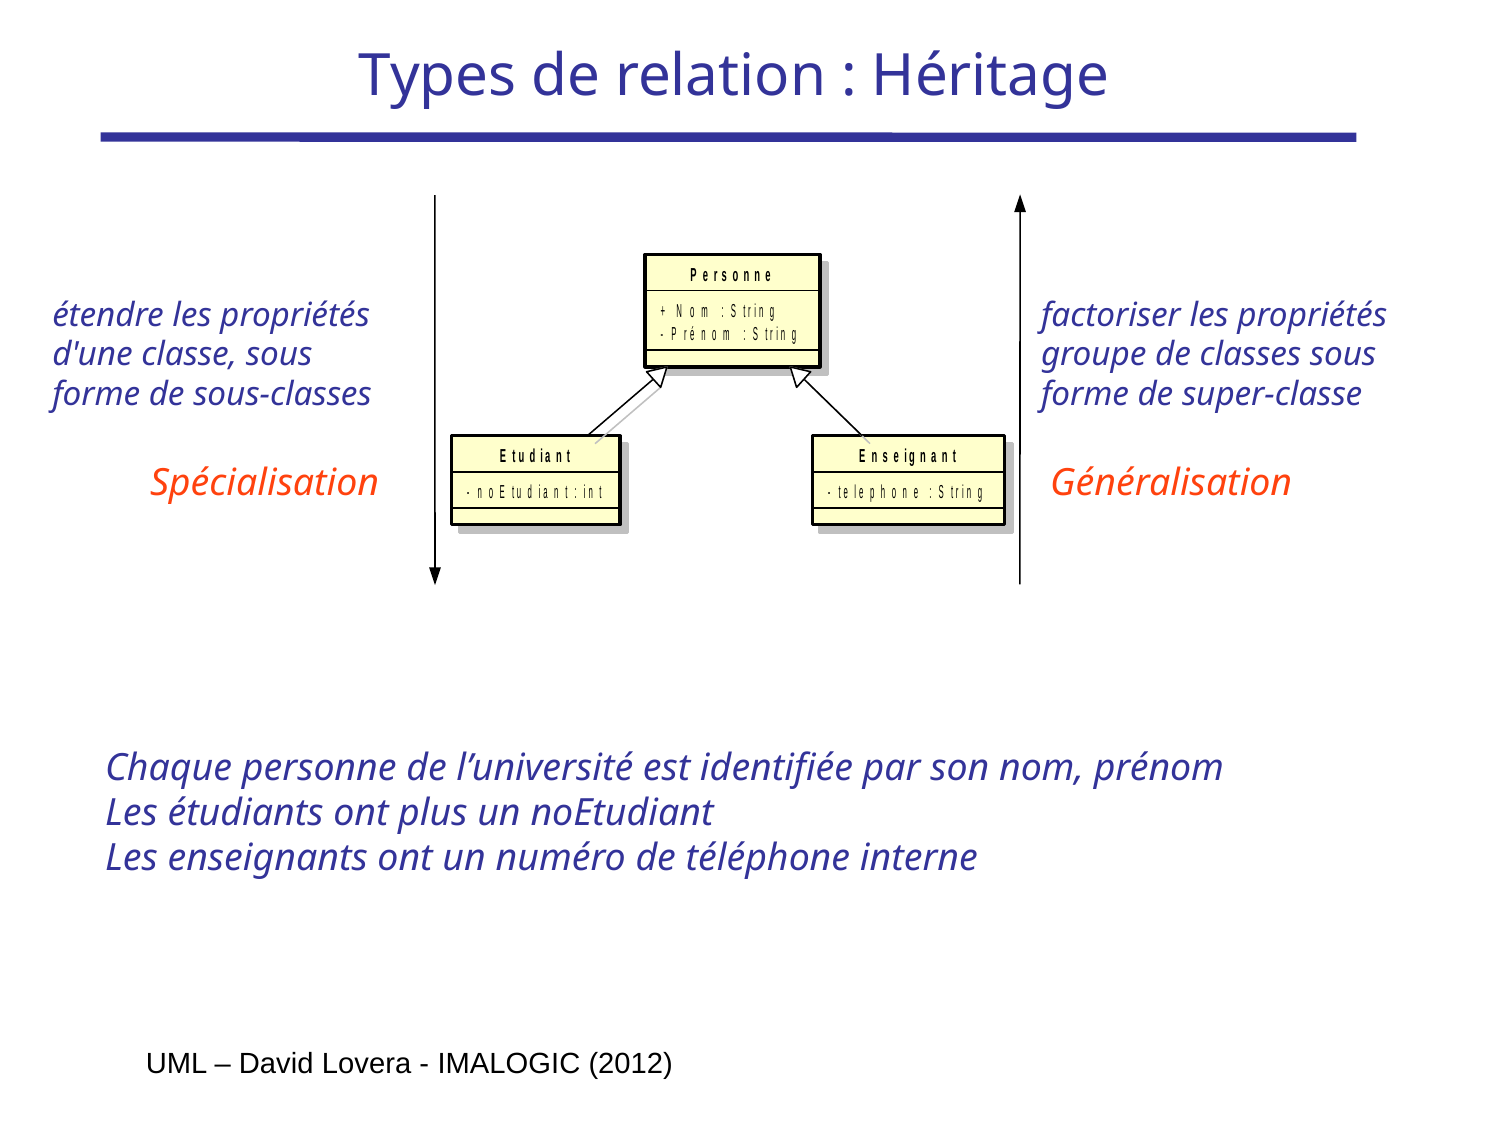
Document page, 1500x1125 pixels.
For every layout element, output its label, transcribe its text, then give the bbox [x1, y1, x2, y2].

text_box Types de relation : Héritage [344, 29, 1125, 115]
picture [435, 238, 1021, 540]
text_box étendre les propriétés d'une classe, sous forme de sous-classes [37, 285, 435, 421]
text_box Généralisation [1035, 450, 1336, 511]
text_box factoriser les propriétés groupe de classes sous forme de super-classe [1026, 285, 1486, 421]
text_box Spécialisation [135, 449, 423, 511]
text_box Chaque personne de l’université est identifiée par son nom, prénom Les étudiants ont plus un noEtudiant Les enseignants ont un numéro de téléphone interne [90, 734, 1404, 886]
list UML – David Lovera - IMALOGIC (2012) [75, 1047, 1425, 1087]
